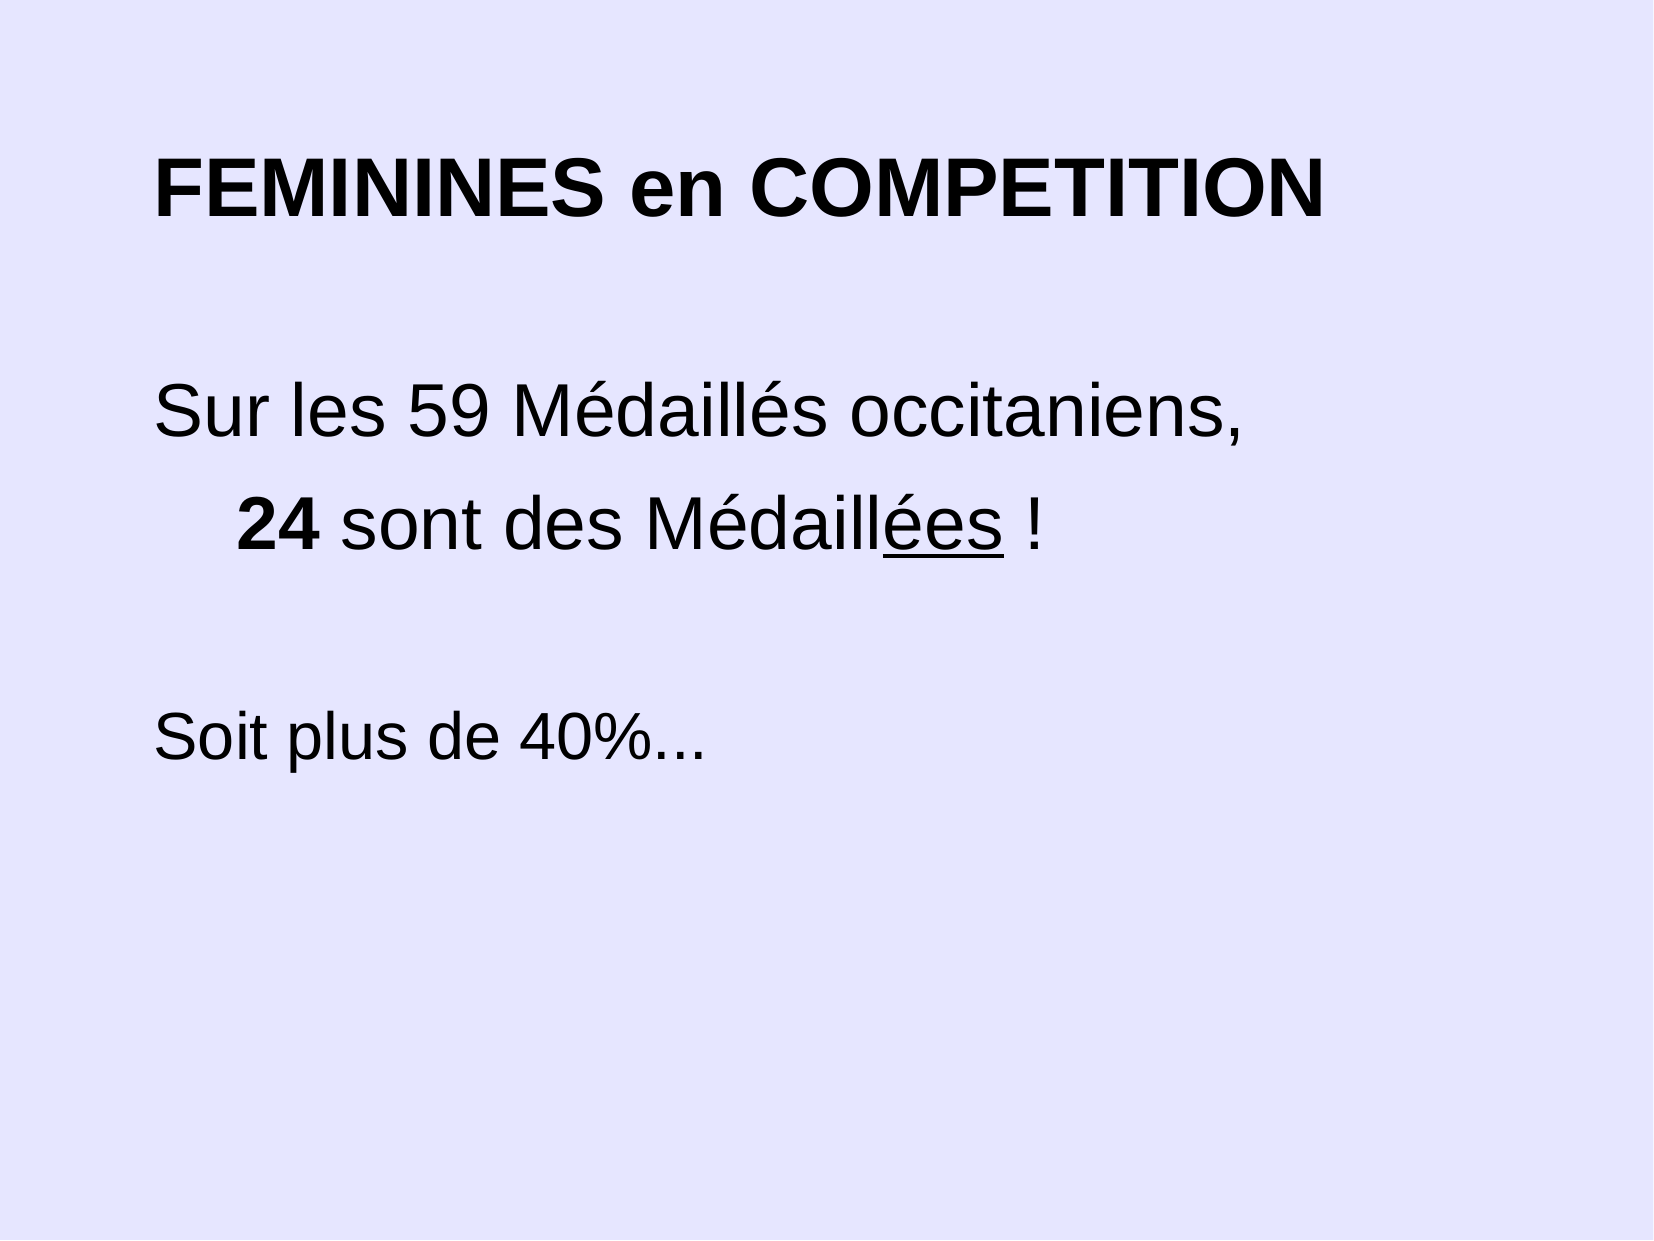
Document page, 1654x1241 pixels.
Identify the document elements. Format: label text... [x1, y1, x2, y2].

list FEMININES en COMPETITION Sur les 59 Médaillés occitaniens, 24 sont des Médaillées ! Soit plus de 40%... [82, 141, 1571, 1109]
